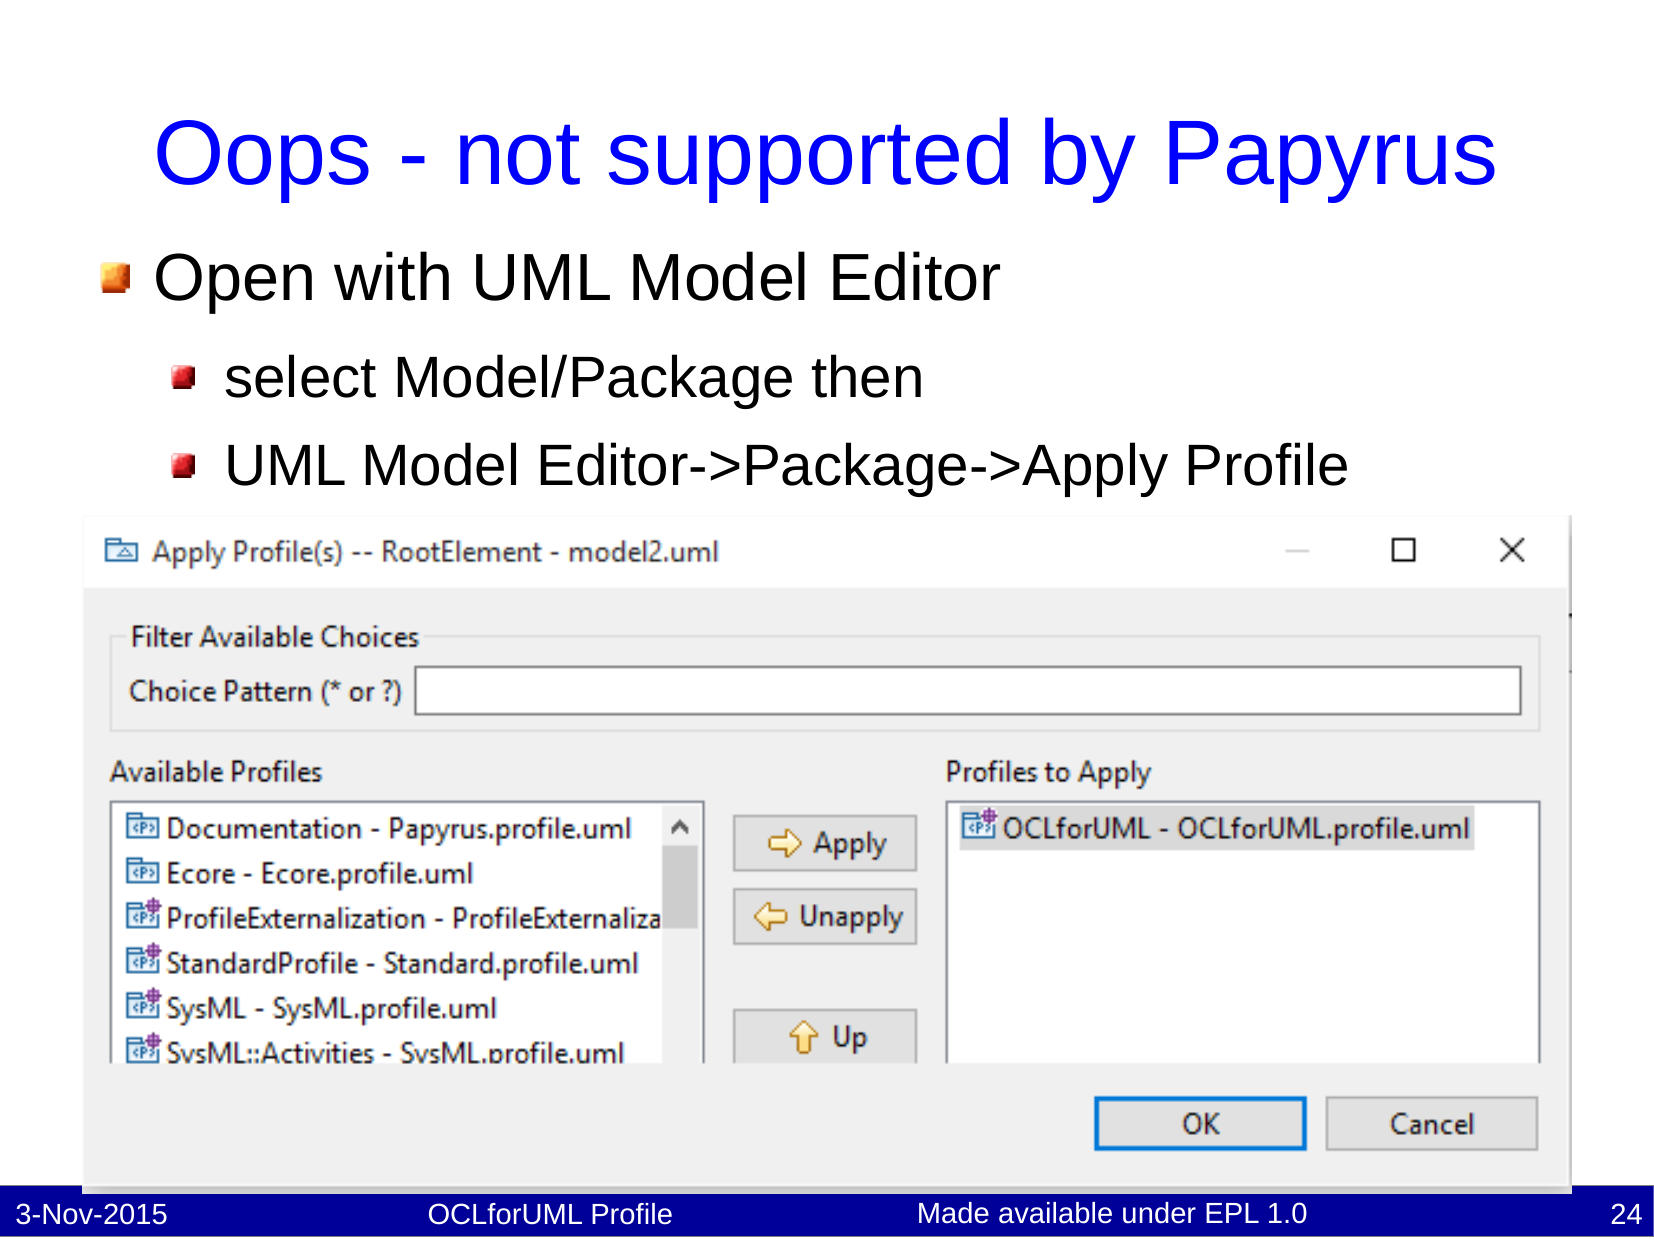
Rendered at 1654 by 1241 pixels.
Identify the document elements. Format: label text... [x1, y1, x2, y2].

list Open with UML Model Editor select Model/Package then UML Model Editor->Package->Apply Profile [82, 240, 1571, 515]
picture [82, 515, 1572, 1194]
title Oops - not supported by Papyrus [82, 49, 1571, 240]
